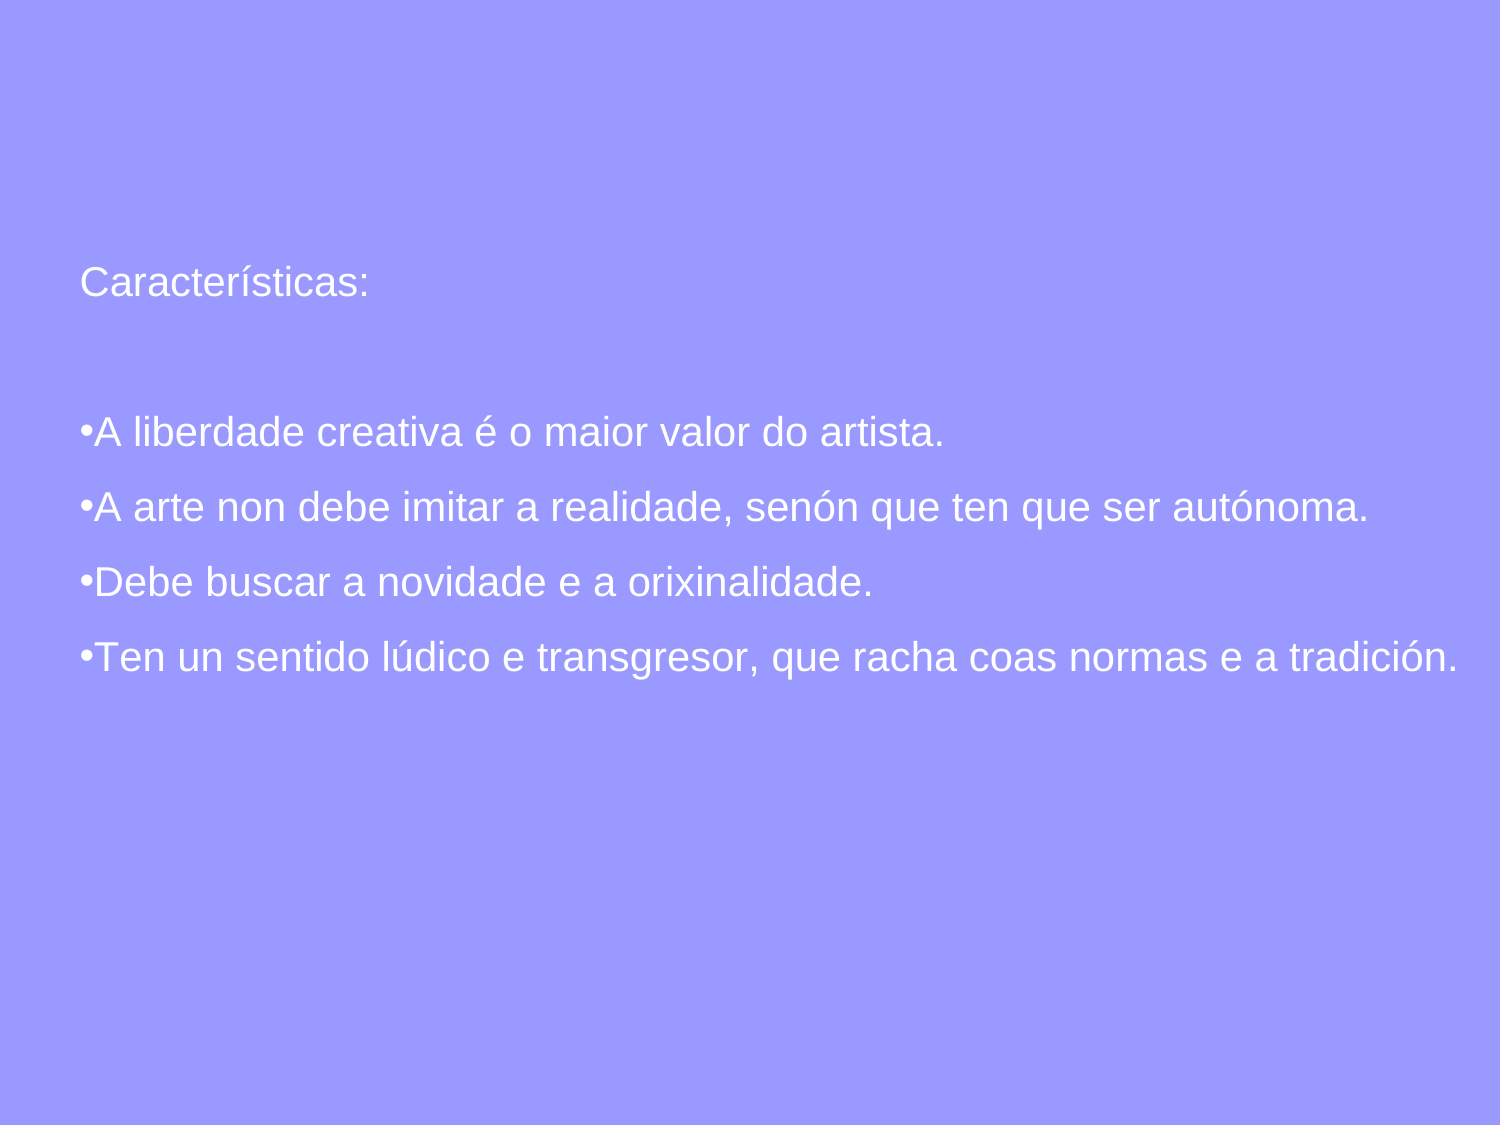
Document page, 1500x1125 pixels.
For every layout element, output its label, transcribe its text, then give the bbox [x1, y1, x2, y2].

text_box Características: A liberdade creativa é o maior valor do artista. A arte non debe imitar a realidade, senón que ten que ser autónoma. Debe buscar a novidade e a orixinalidade. Ten un sentido lúdico e transgresor, que racha coas normas e a tradición. [64, 222, 1475, 813]
